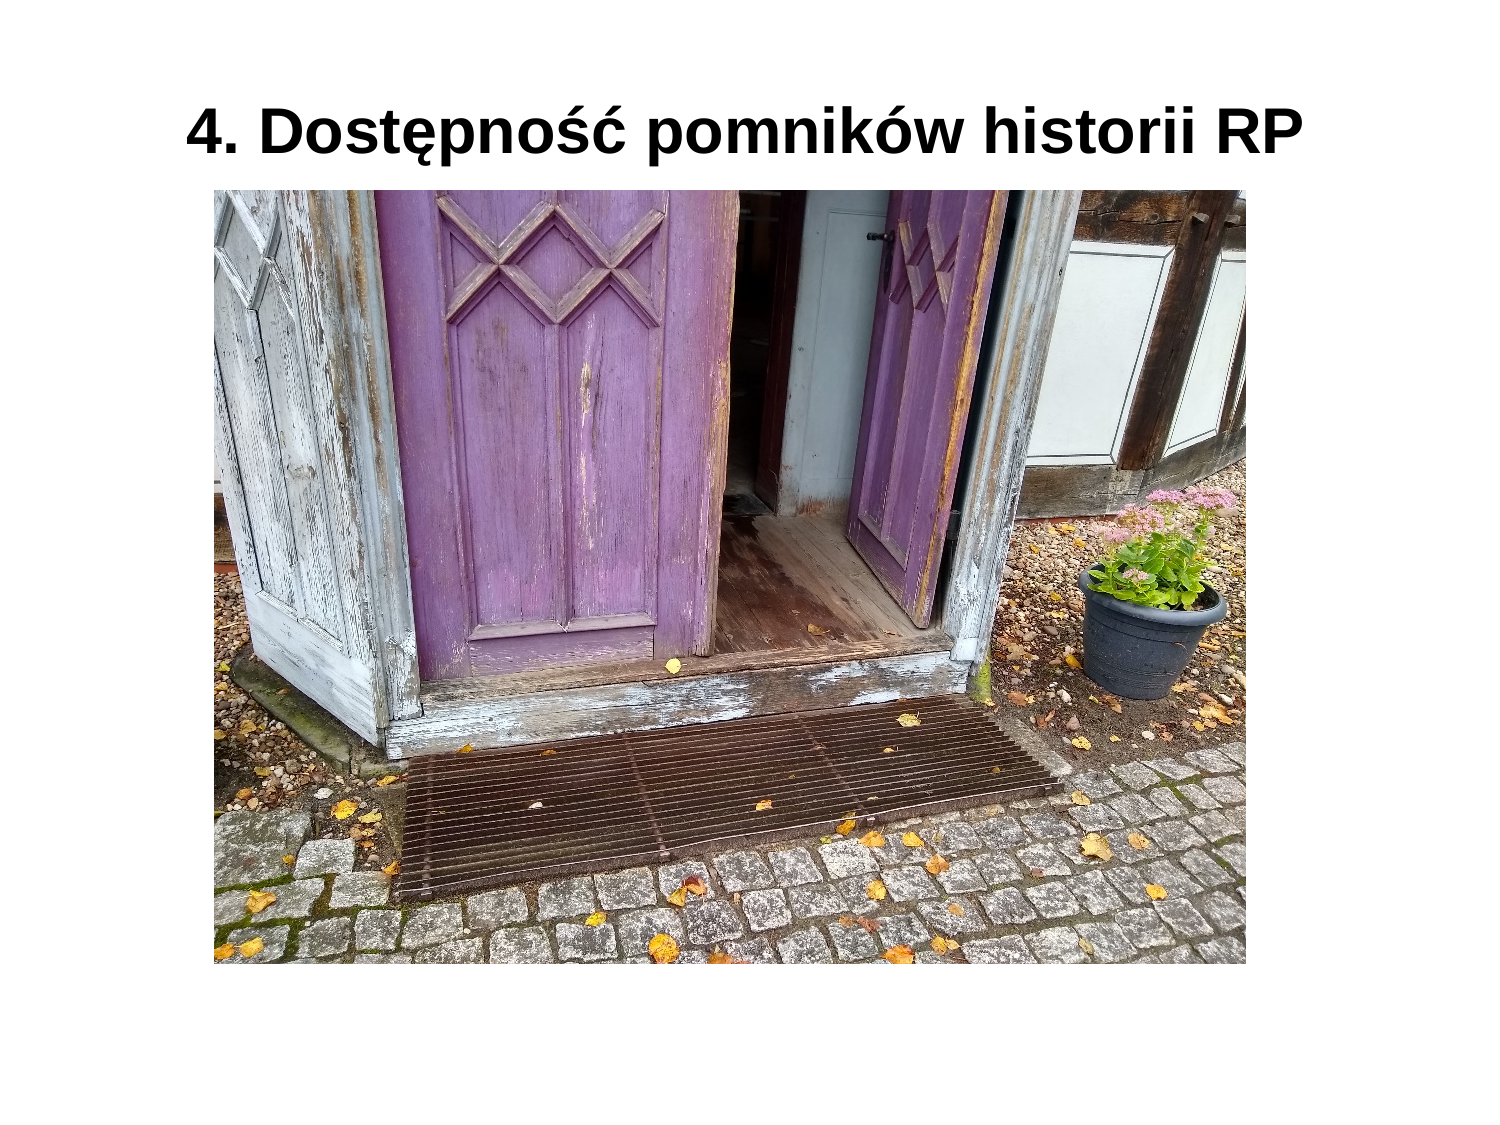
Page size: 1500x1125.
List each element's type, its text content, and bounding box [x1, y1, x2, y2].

title 4. Dostępność pomników historii RP [70, 81, 1421, 119]
picture [214, 191, 1246, 965]
